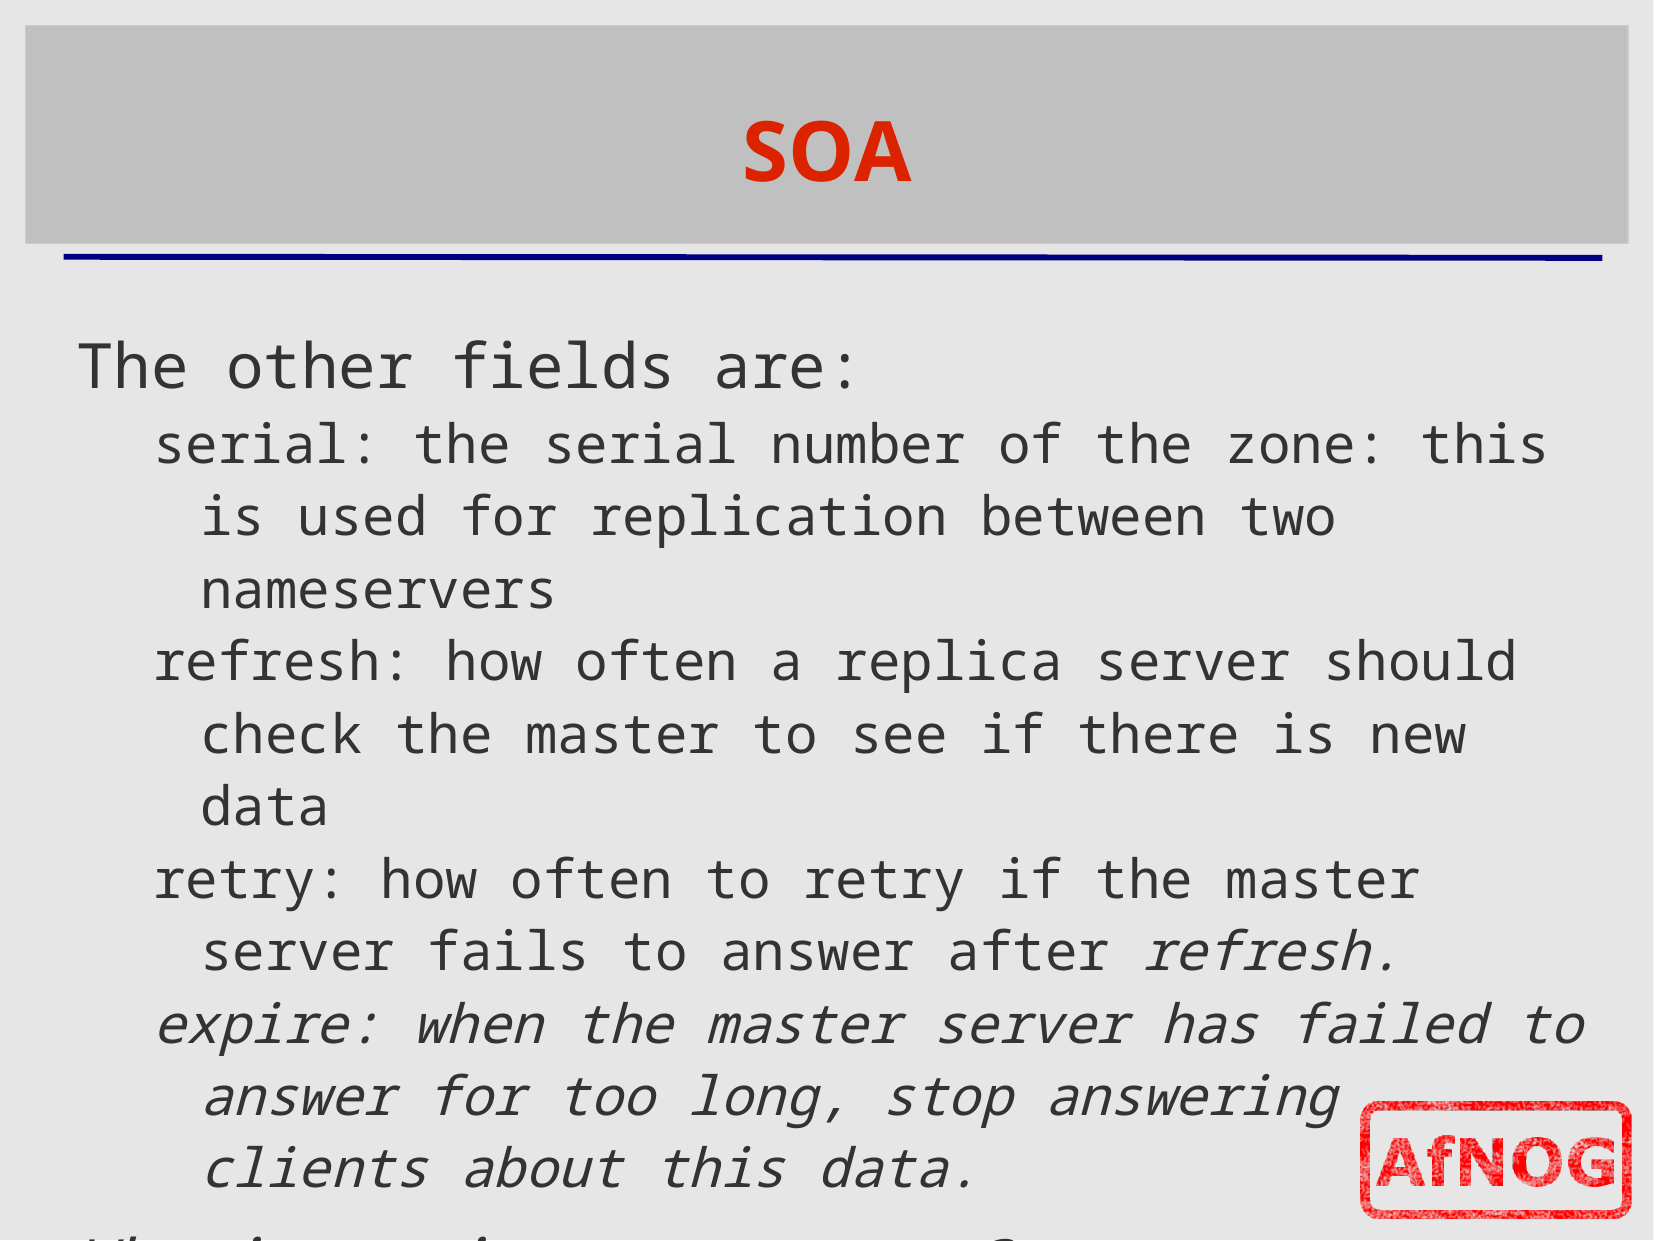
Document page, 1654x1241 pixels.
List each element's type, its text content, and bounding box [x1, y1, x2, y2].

list The other fields are: serial: the serial number of the zone: this is used for replication between two nameservers refresh: how often a replica server should check the master to see if there is new data retry: how often to retry if the master server fails to answer after refresh. expire: when the master server has failed to answer for too long, stop answering clients about this data. Why is expire necessary ? [59, 322, 1595, 1185]
title SOA [121, 46, 1534, 254]
picture [1360, 1100, 1632, 1219]
